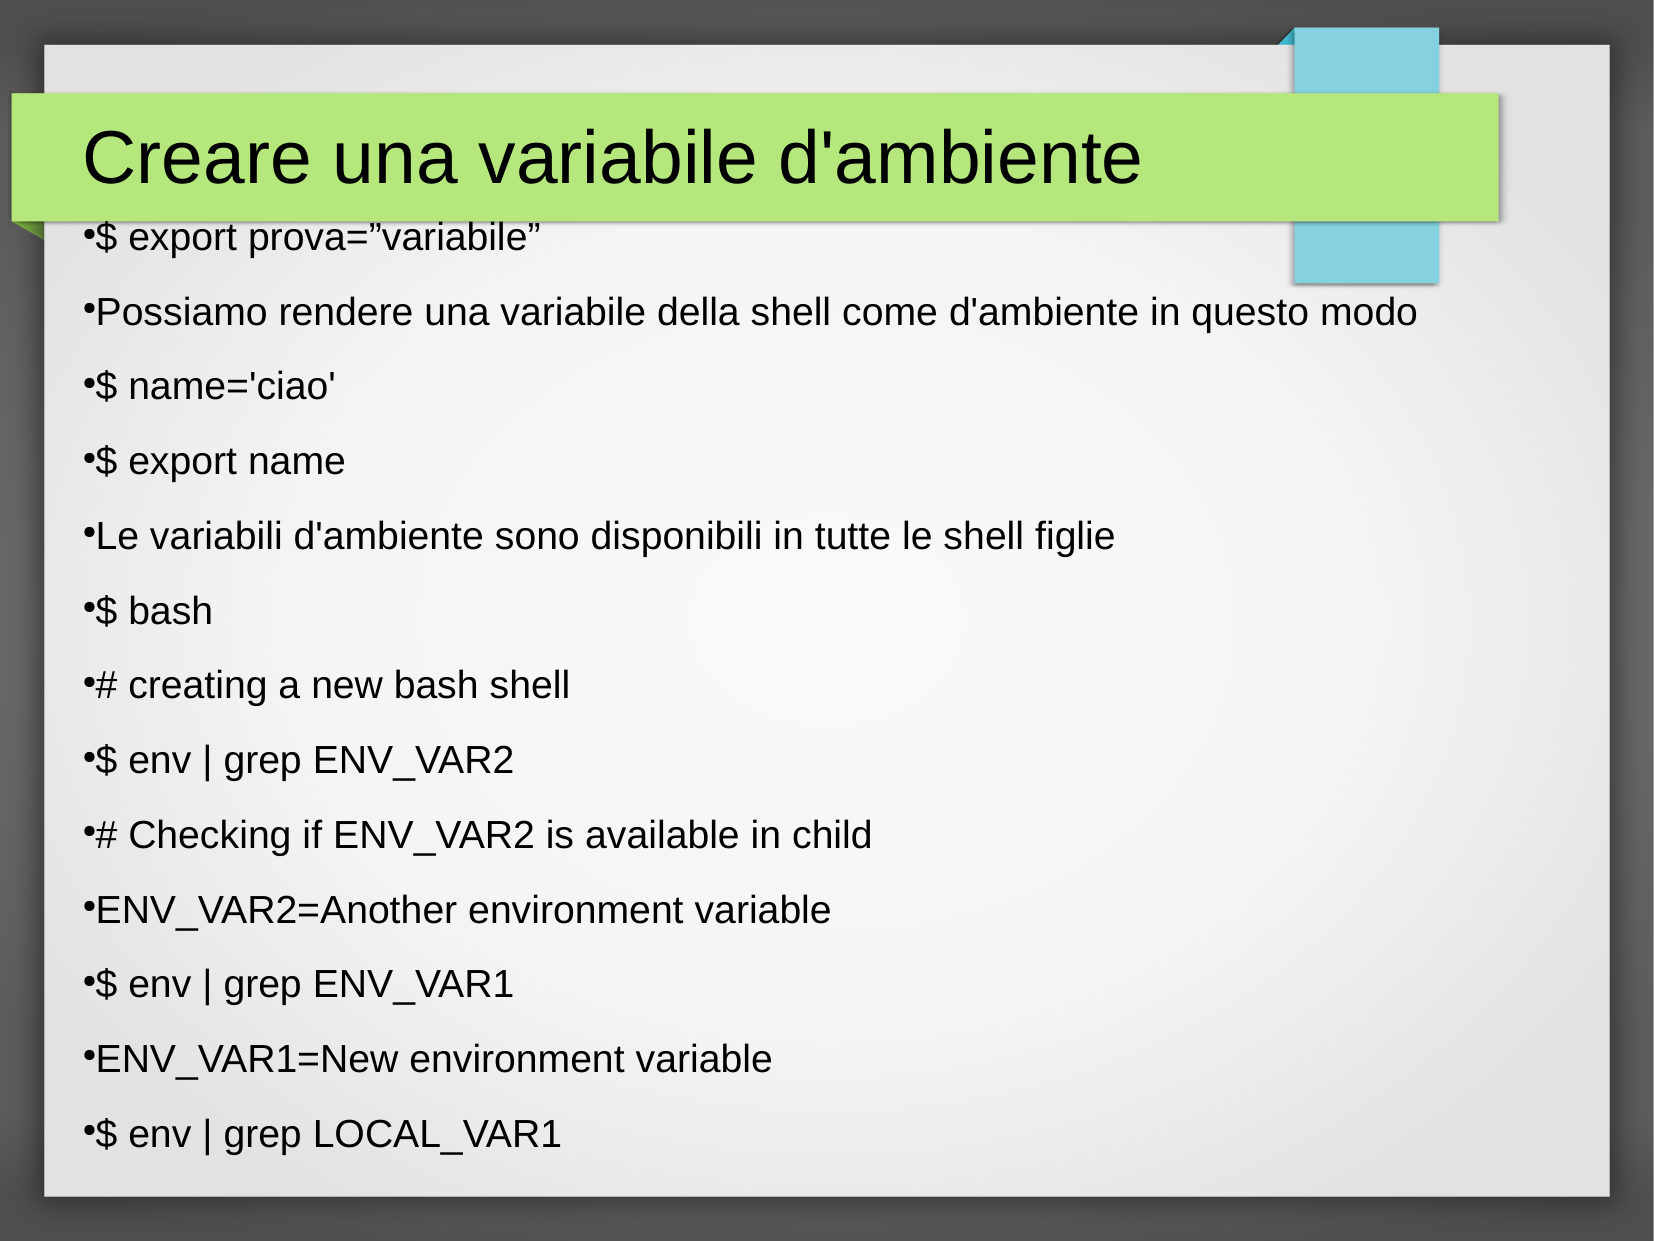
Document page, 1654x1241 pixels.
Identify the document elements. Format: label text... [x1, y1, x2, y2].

title Creare una variabile d'ambiente [82, 94, 1264, 211]
picture [0, 0, 1654, 1241]
list $ export prova=”variabile” Possiamo rendere una variabile della shell come d'ambiente in questo modo $ name='ciao' $ export name Le variabili d'ambiente sono disponibili in tutte le shell figlie $ bash # creating a new bash shell $ env | grep ENV_VAR2 # Checking if ENV_VAR2 is available in child ENV_VAR2=Another environment variable $ env | grep ENV_VAR1 ENV_VAR1=New environment variable $ env | grep LOCAL_VAR1 [82, 211, 1532, 1162]
